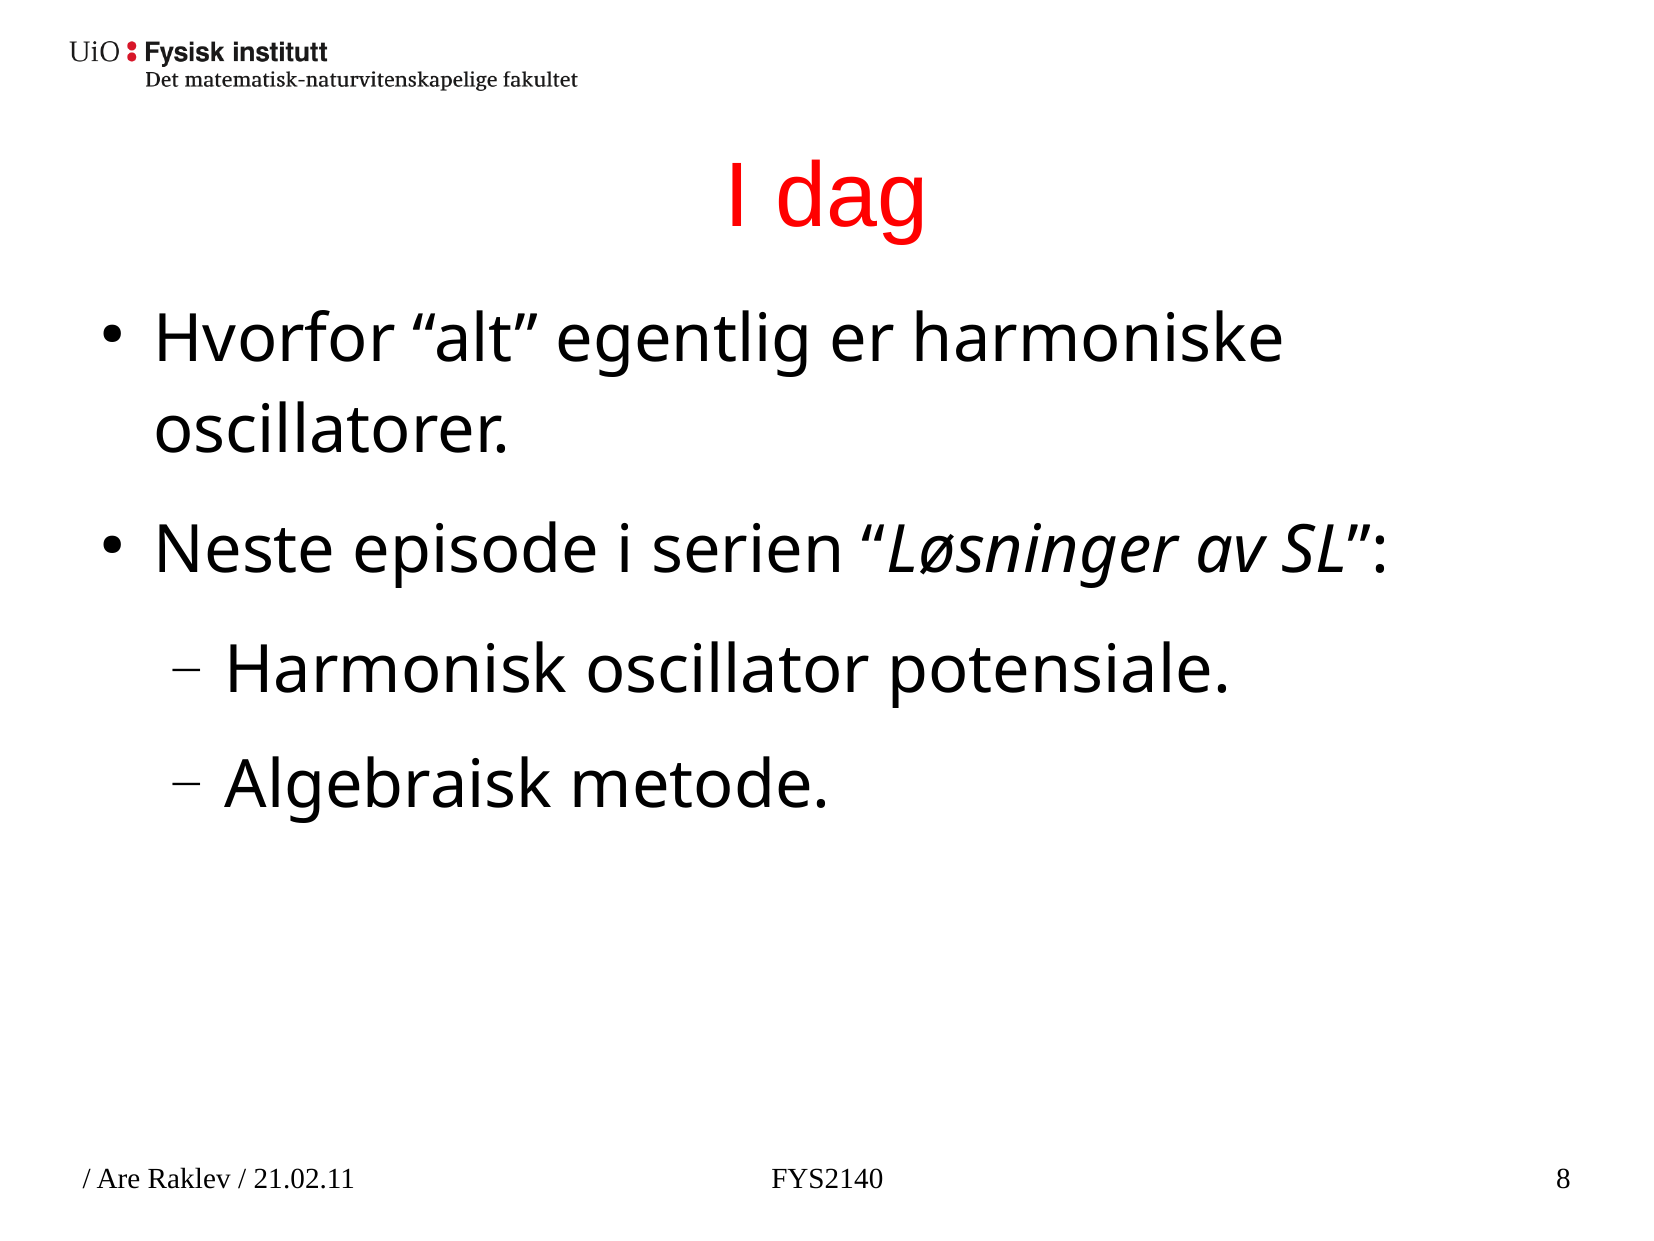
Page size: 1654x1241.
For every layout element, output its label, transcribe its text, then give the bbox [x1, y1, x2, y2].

title I dag [82, 90, 1571, 290]
picture [68, 37, 581, 93]
list Hvorfor “alt” egentlig er harmoniske oscillatorer. Neste episode i serien “Løsninger av SL”: Harmonisk oscillator potensiale. Algebraisk metode. [82, 290, 1571, 1094]
